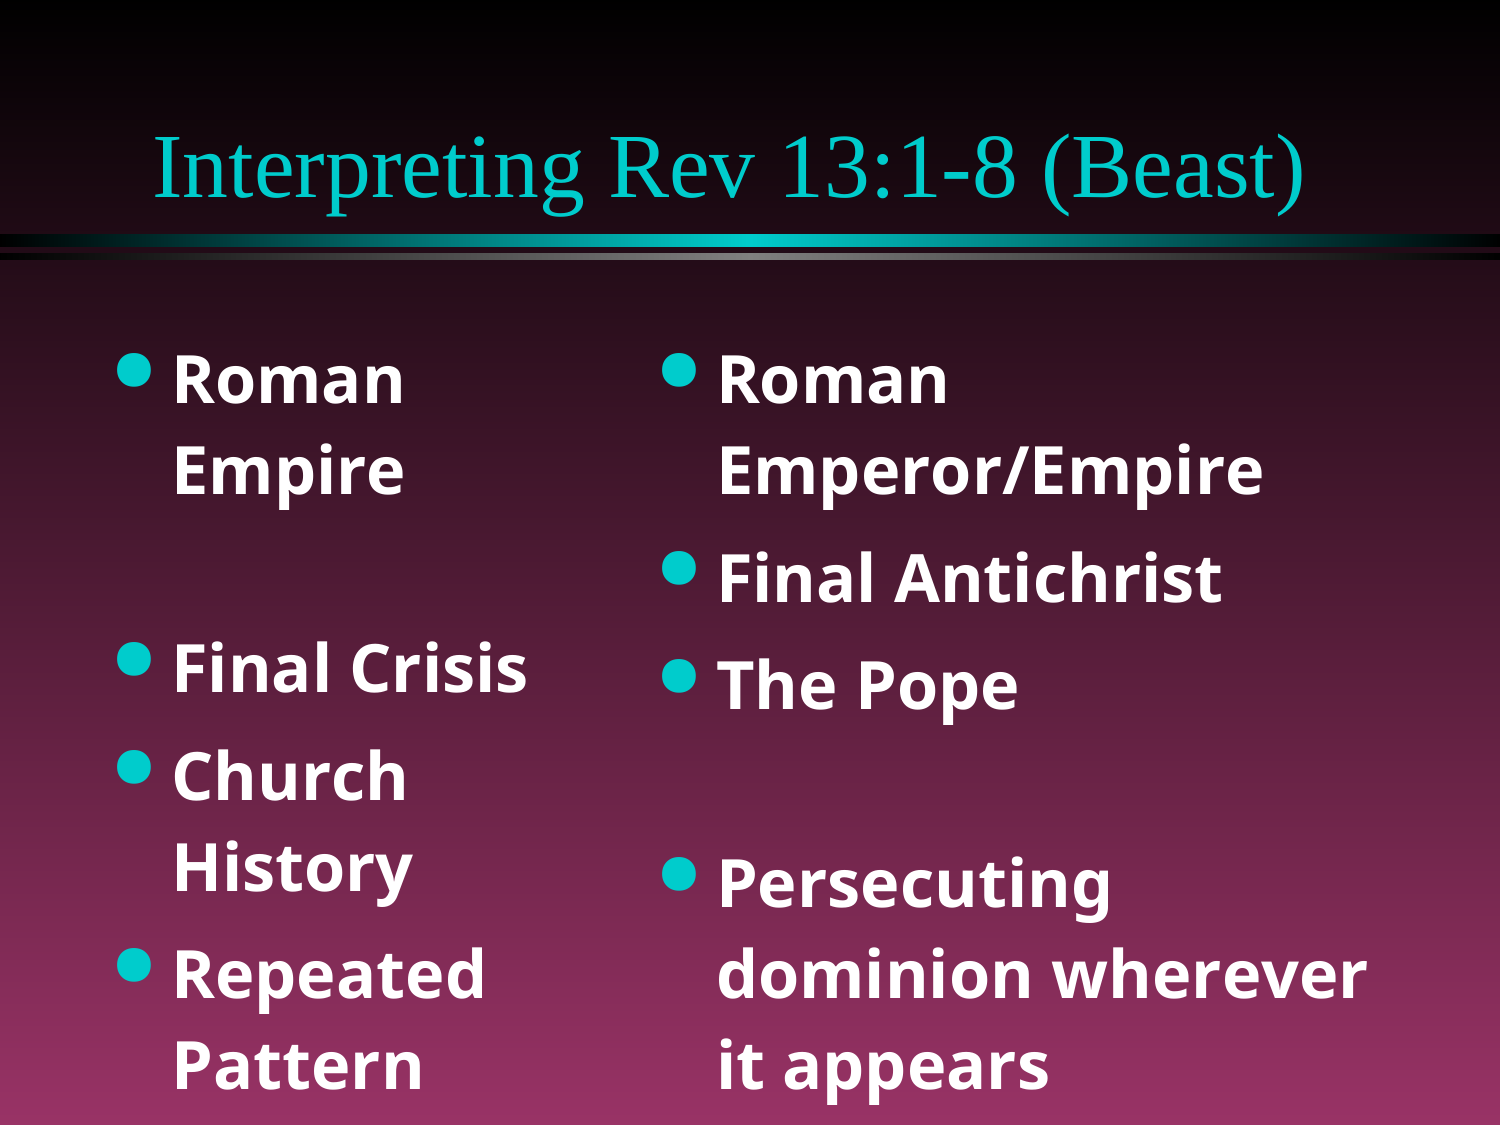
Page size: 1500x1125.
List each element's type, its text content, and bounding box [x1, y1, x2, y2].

list Roman Empire Final Crisis Church History Repeated Pattern [99, 324, 643, 1001]
list Roman Emperor/Empire Final Antichrist The Pope Persecuting dominion wherever it appears [644, 324, 1448, 1001]
title Interpreting Rev 13:1-8 (Beast) [39, 37, 1422, 225]
